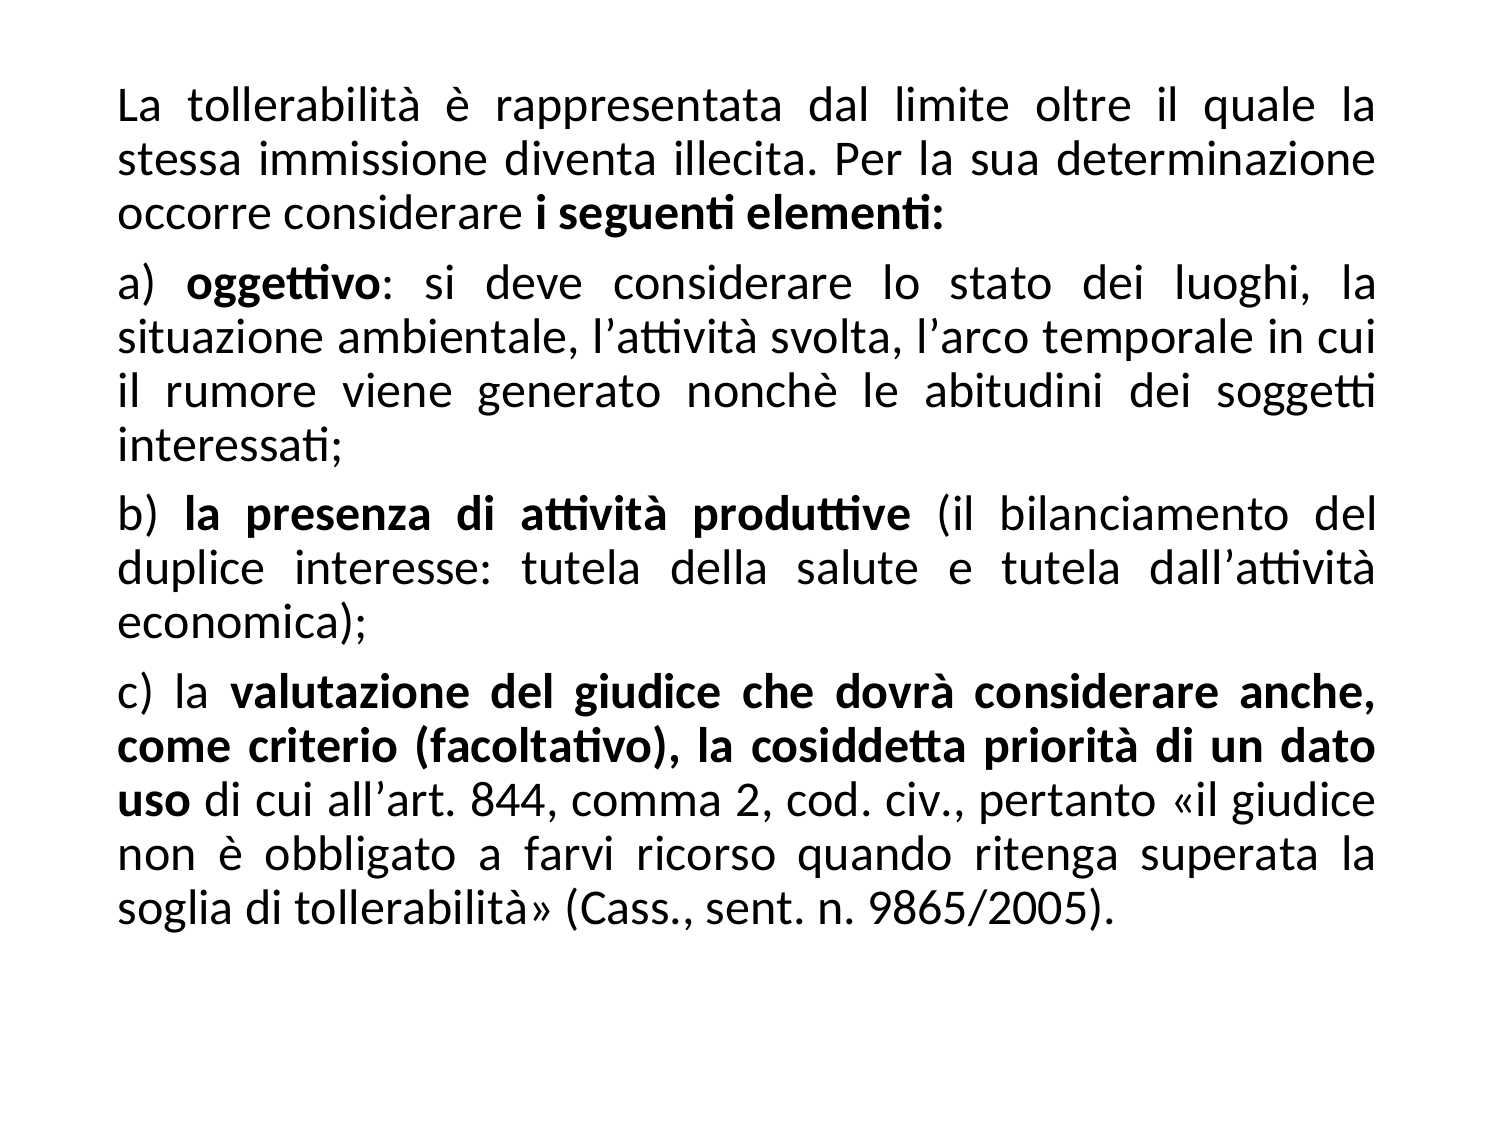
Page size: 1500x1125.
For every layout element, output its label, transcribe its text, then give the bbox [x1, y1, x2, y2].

list La tollerabilità è rappresentata dal limite oltre il quale la stessa immissione diventa illecita. Per la sua determinazione occorre considerare i seguenti elementi: a) oggettivo: si deve considerare lo stato dei luoghi, la situazione ambientale, l’attività svolta, l’arco temporale in cui il rumore viene generato nonchè le abitudini dei soggetti interessati; b) la presenza di attività produttive (il bilanciamento del duplice interesse: tutela della salute e tutela dall’attività economica); c) la valutazione del giudice che dovrà considerare anche, come criterio (facoltativo), la cosiddetta priorità di un dato uso di cui all’art. 844, comma 2, cod. civ., pertanto «il giudice non è obbligato a farvi ricorso quando ritenga superata la soglia di tollerabilità» (Cass., sent. n. 9865/2005). [103, 70, 1397, 1014]
